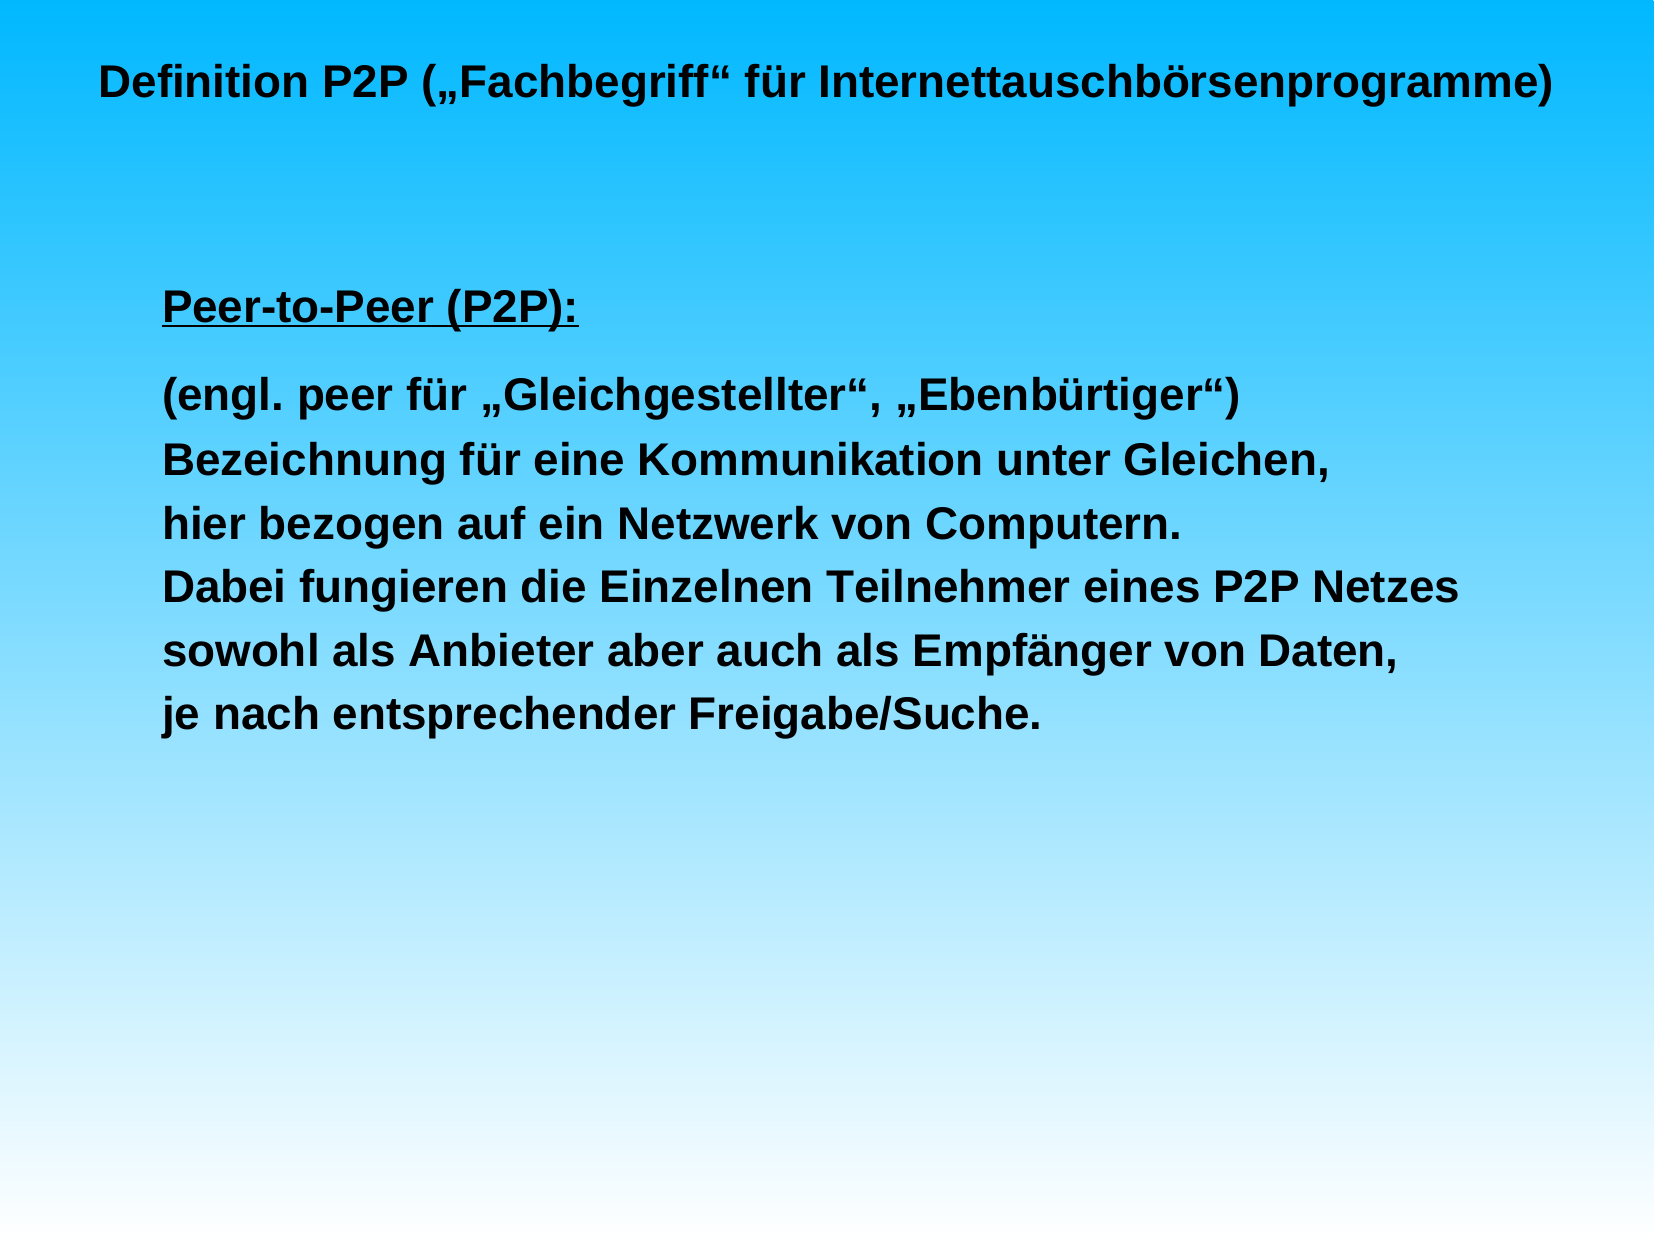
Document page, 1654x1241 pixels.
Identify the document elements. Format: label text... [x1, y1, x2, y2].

text_box Peer-to-Peer (P2P): (engl. peer für „Gleichgestellter“, „Ebenbürtiger“)‏ Bezeichnung für eine Kommunikation unter Gleichen, hier bezogen auf ein Netzwerk von Computern. Dabei fungieren die Einzelnen Teilnehmer eines P2P Netzes sowohl als Anbieter aber auch als Empfänger von Daten, je nach entsprechender Freigabe/Suche. [147, 289, 1477, 789]
text_box Definition P2P („Fachbegriff“ für Internettauschbörsenprogramme)‏ [83, 59, 1570, 127]
